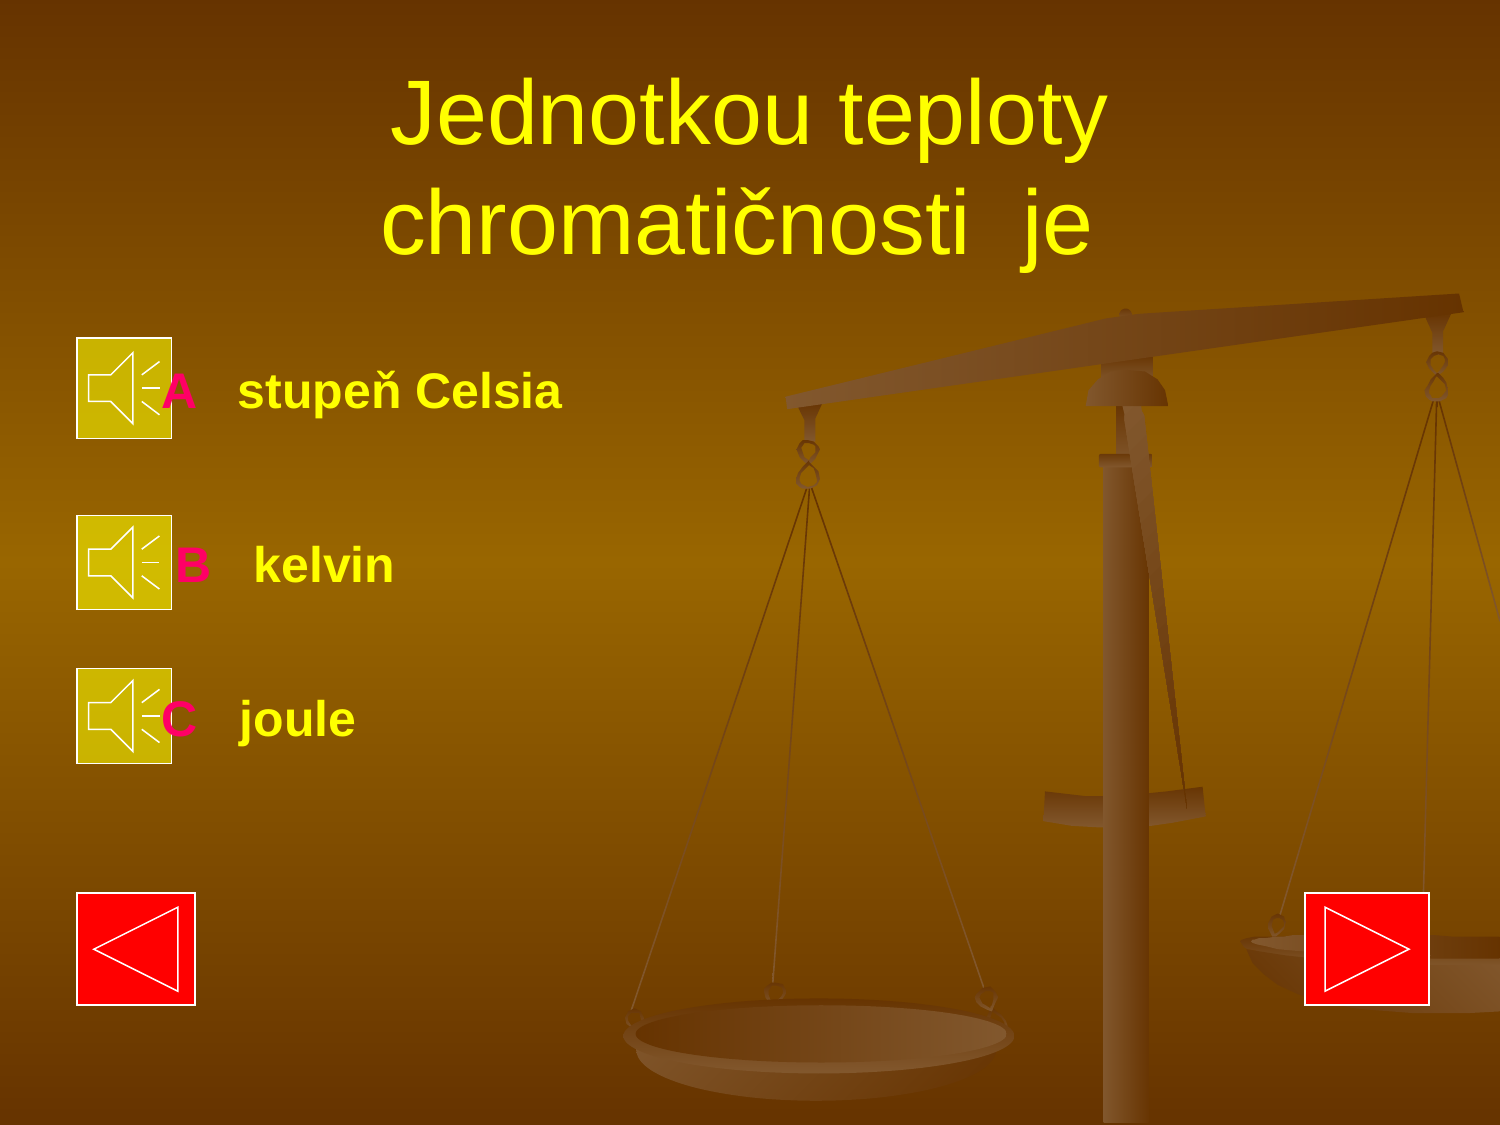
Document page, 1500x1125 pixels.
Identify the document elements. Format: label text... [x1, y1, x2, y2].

text_box [1305, 893, 1429, 1006]
text_box B kelvin [76, 515, 172, 610]
text_box C joule [76, 668, 172, 764]
text_box A stupeň Celsia [76, 338, 172, 439]
text_box [76, 893, 195, 1006]
title Jednotkou teploty chromatičnosti je [75, 45, 1426, 234]
